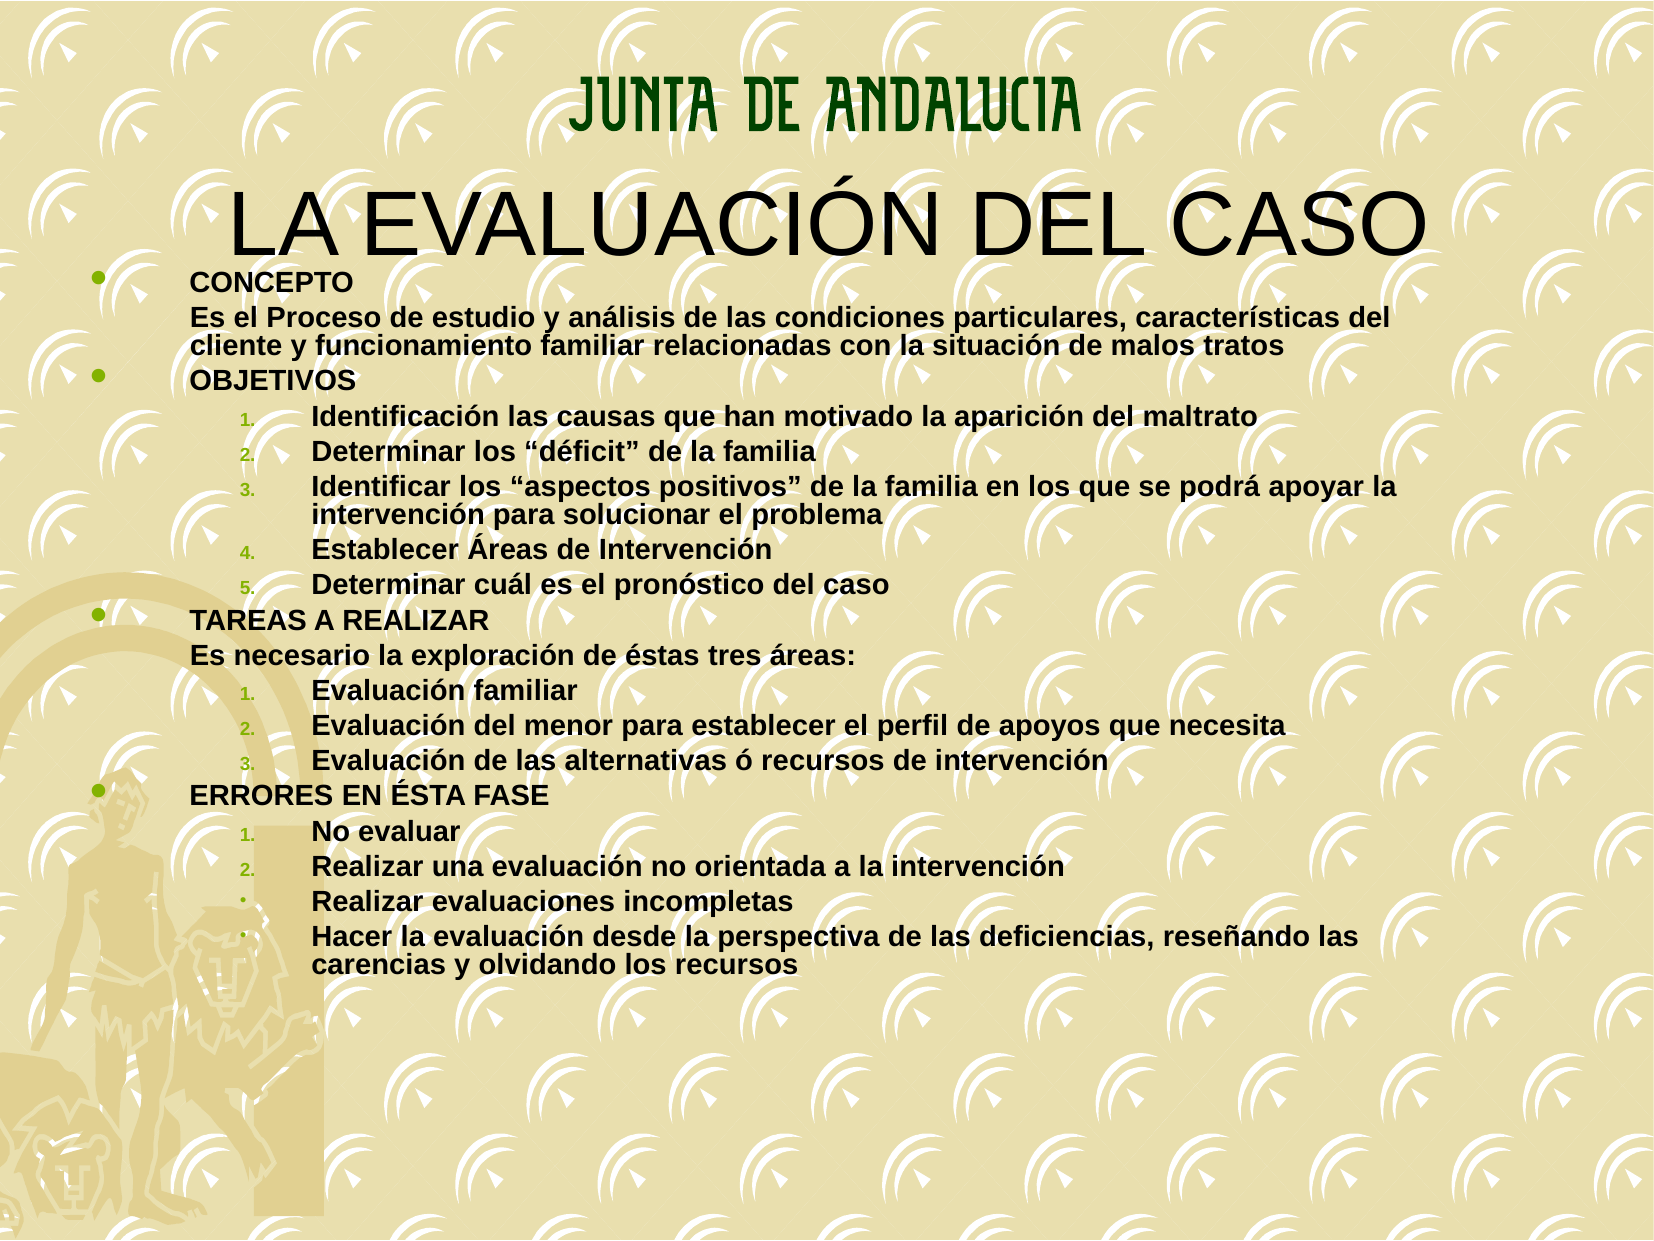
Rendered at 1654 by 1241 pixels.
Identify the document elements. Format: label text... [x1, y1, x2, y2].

list [70, 354, 1421, 1098]
picture [0, 0, 1654, 1241]
text_box [35, 143, 1647, 1161]
list CONCEPTO Es el Proceso de estudio y análisis de las condiciones particulares, características del cliente y funcionamiento familiar relacionadas con la situación de malos tratos OBJETIVOS Identificación las causas que han motivado la aparición del maltrato Determinar los “déficit” de la familia Identificar los “aspectos positivos” de la familia en los que se podrá apoyar la intervención para solucionar el problema Establecer Áreas de Intervención Determinar cuál es el pronóstico del caso TAREAS A REALIZAR Es necesario la exploración de éstas tres áreas: Evaluación familiar Evaluación del menor para establecer el perfil de apoyos que necesita Evaluación de las alternativas ó recursos de intervención ERRORES EN ÉSTA FASE No evaluar Realizar una evaluación no orientada a la intervención Realizar evaluaciones incompletas Hacer la evaluación desde la perspectiva de las deficiencias, reseñando las carencias y olvidando los recursos [75, 262, 1426, 1006]
text_box LA EVALUACIÓN DEL CASO [212, 172, 1446, 276]
